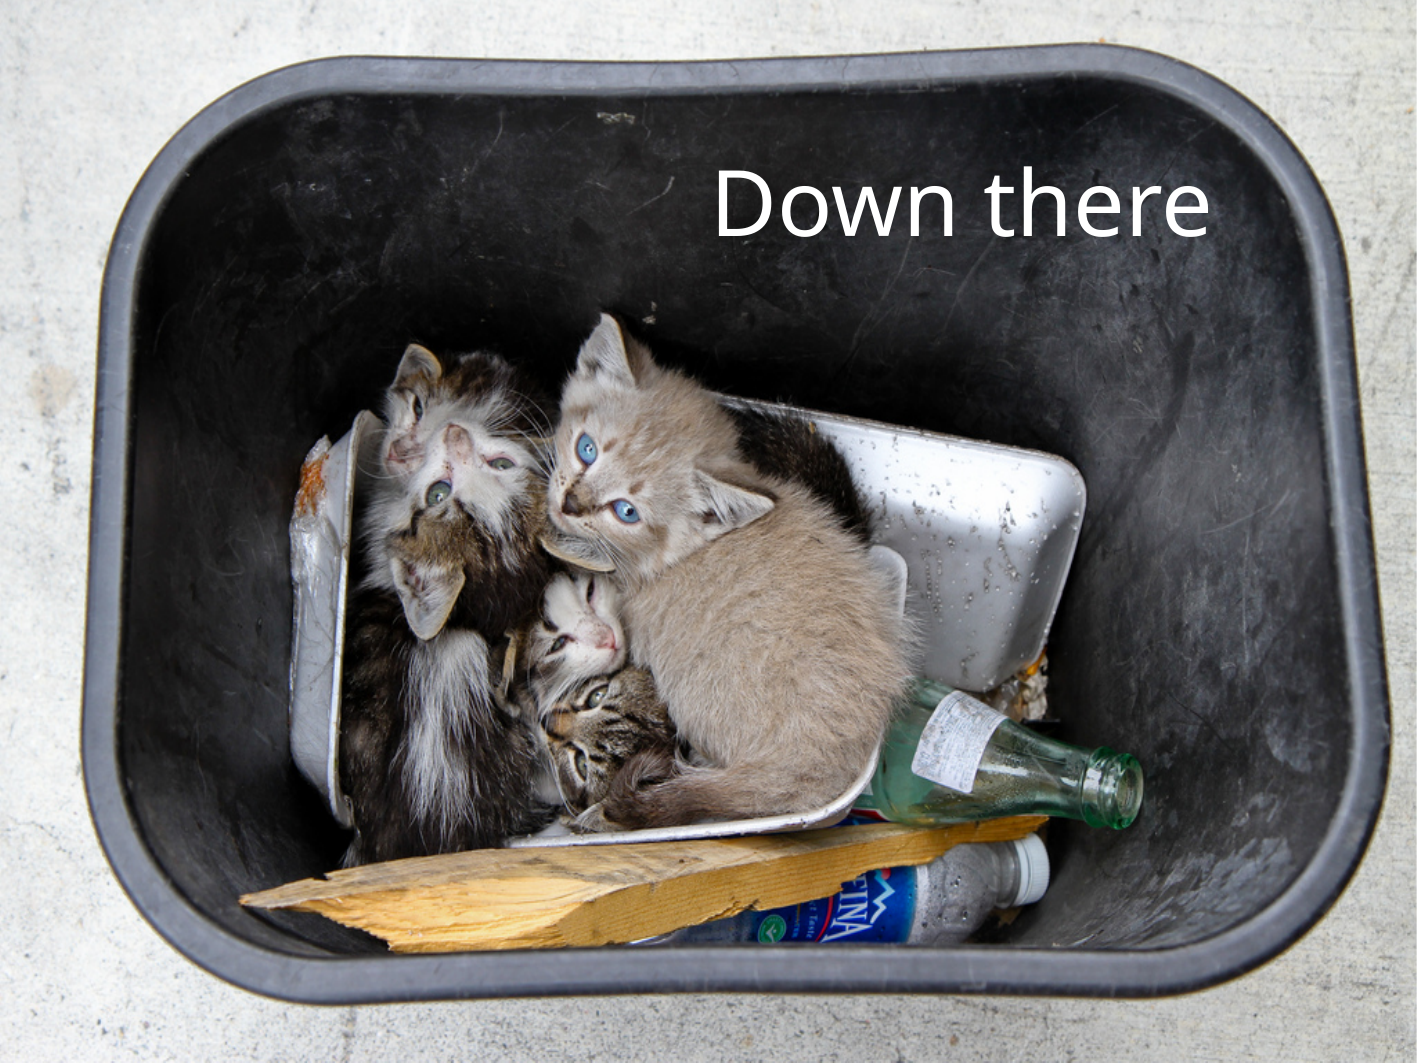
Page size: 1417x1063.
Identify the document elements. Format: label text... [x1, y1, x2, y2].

text_box Down there [519, 136, 1405, 265]
picture [0, 0, 1417, 1063]
